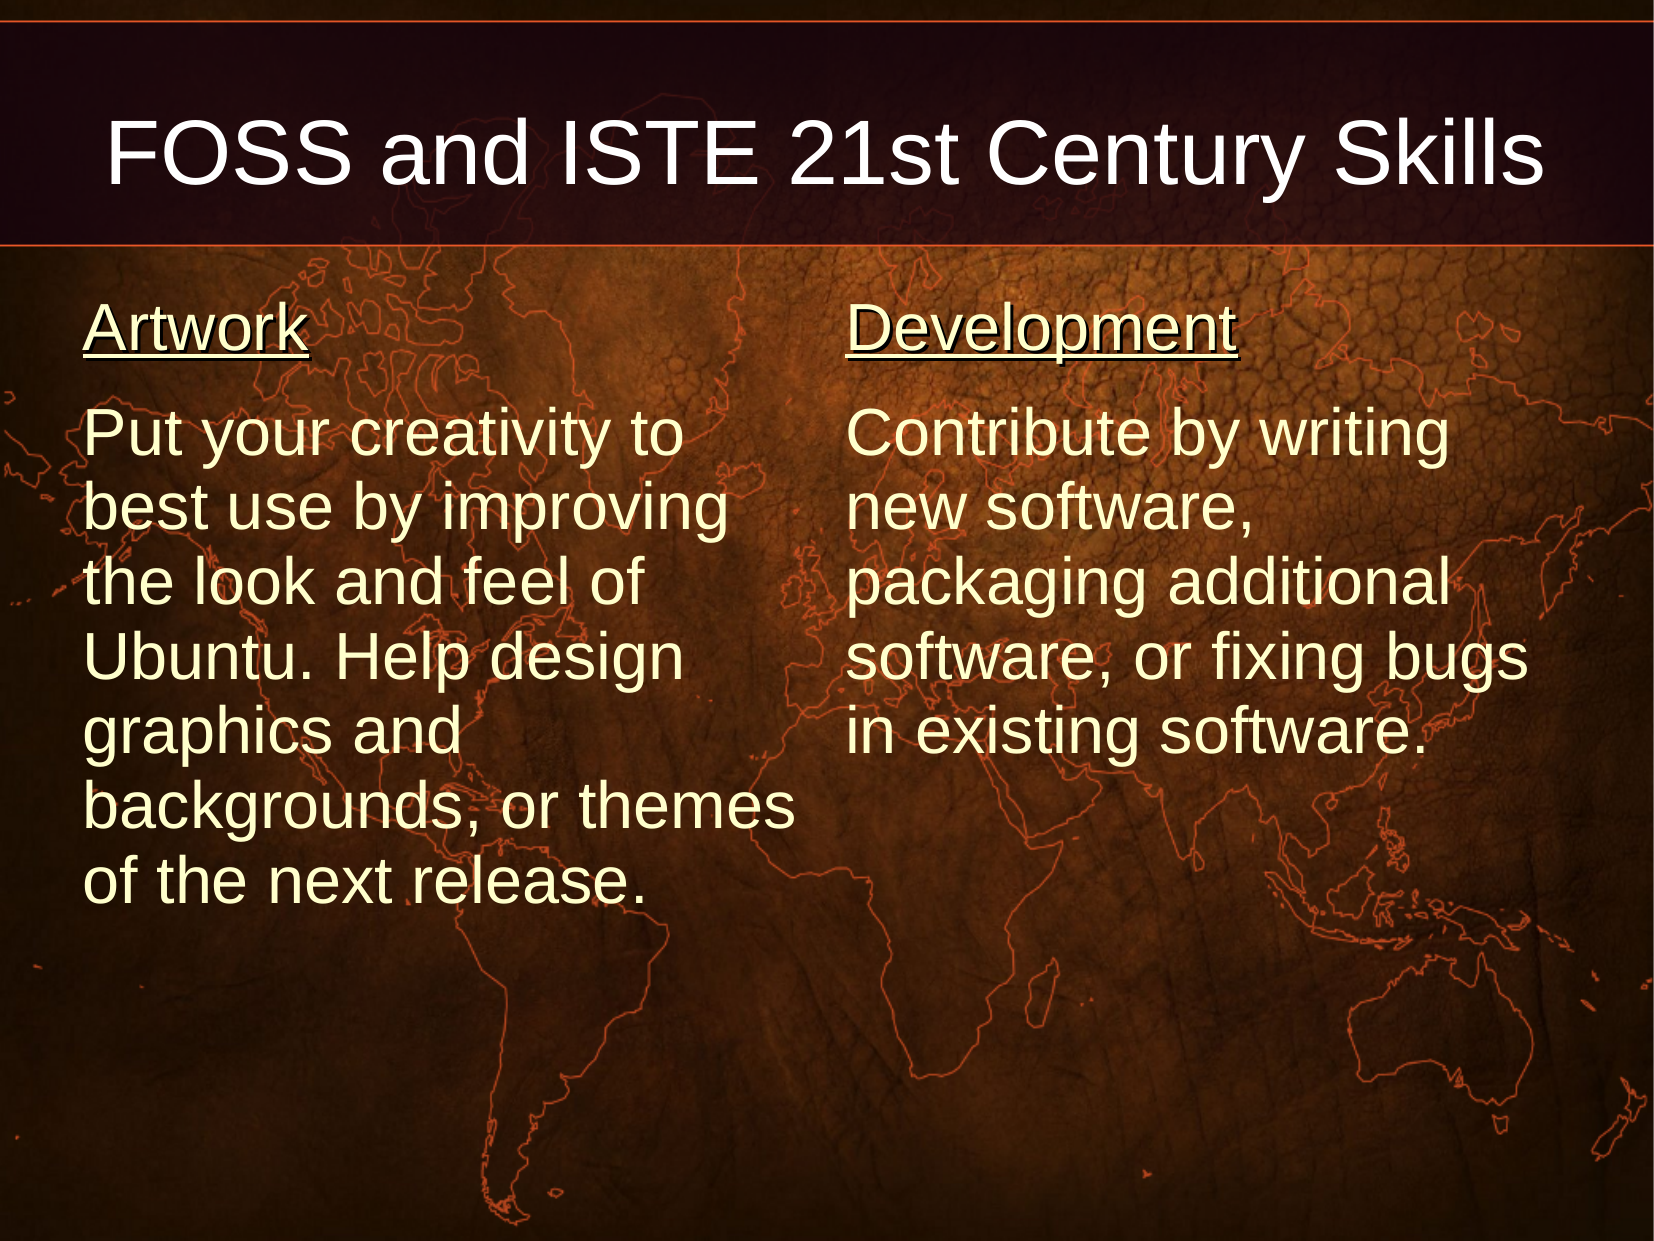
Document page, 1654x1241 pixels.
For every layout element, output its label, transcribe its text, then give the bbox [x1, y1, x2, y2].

picture [0, 0, 1654, 1241]
list Development Contribute by writing new software, packaging additional software, or fixing bugs in existing software. [845, 290, 1572, 1109]
list Artwork Put your creativity to best use by improving the look and feel of Ubuntu. Help design graphics and backgrounds, or themes of the next release. [82, 290, 809, 1109]
title FOSS and ISTE 21st Century Skills [82, 49, 1571, 257]
